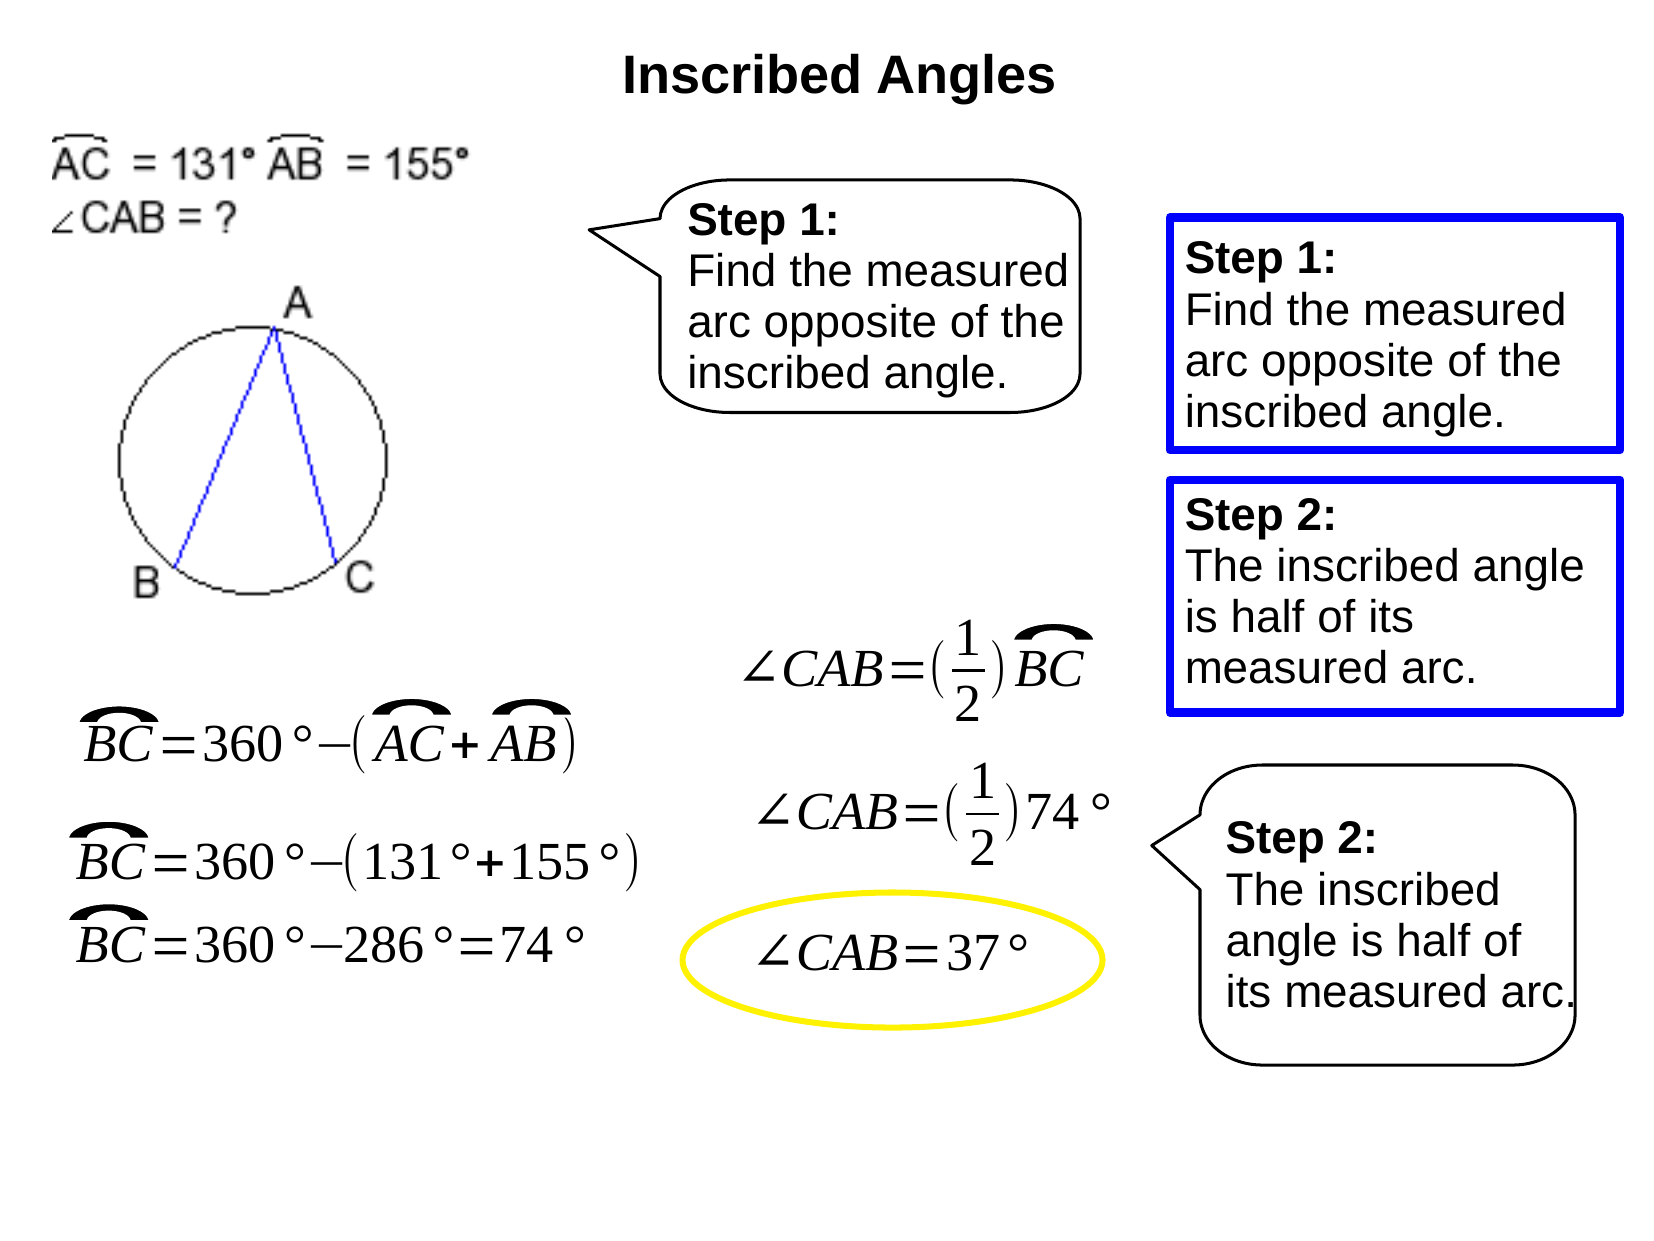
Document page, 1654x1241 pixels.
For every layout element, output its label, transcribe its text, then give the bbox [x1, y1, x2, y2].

text_box [67, 902, 151, 922]
chart [75, 705, 586, 774]
chart [744, 922, 1036, 982]
text_box [77, 704, 161, 724]
text_box Step 2: The inscribed angle is half of its measured arc. [1151, 765, 1576, 1066]
chart [67, 903, 592, 974]
chart [67, 903, 94, 918]
text_box [490, 697, 573, 717]
text_box Step 1: Find the measured arc opposite of the inscribed angle. Step 2: The inscribed angle is half of its measured arc. [1170, 225, 1628, 856]
text_box [1012, 622, 1096, 642]
text_box Step 1: Find the measured arc opposite of the inscribed angle. Step 2: The inscribed angle is half of its measured arc. [1174, 484, 1616, 708]
picture [52, 127, 586, 661]
text_box Step 1: Find the measured arc opposite of the inscribed angle. Step 2: The inscribed angle is half of its measured arc. [1174, 225, 1616, 446]
text_box Inscribed Angles [135, 37, 1546, 119]
text_box [67, 820, 151, 840]
text_box Step 1: Find the measured arc opposite of the inscribed angle. [589, 179, 1081, 413]
chart [729, 607, 1093, 735]
chart [67, 820, 648, 893]
chart [67, 820, 97, 836]
text_box [370, 697, 453, 717]
chart [744, 750, 1118, 878]
